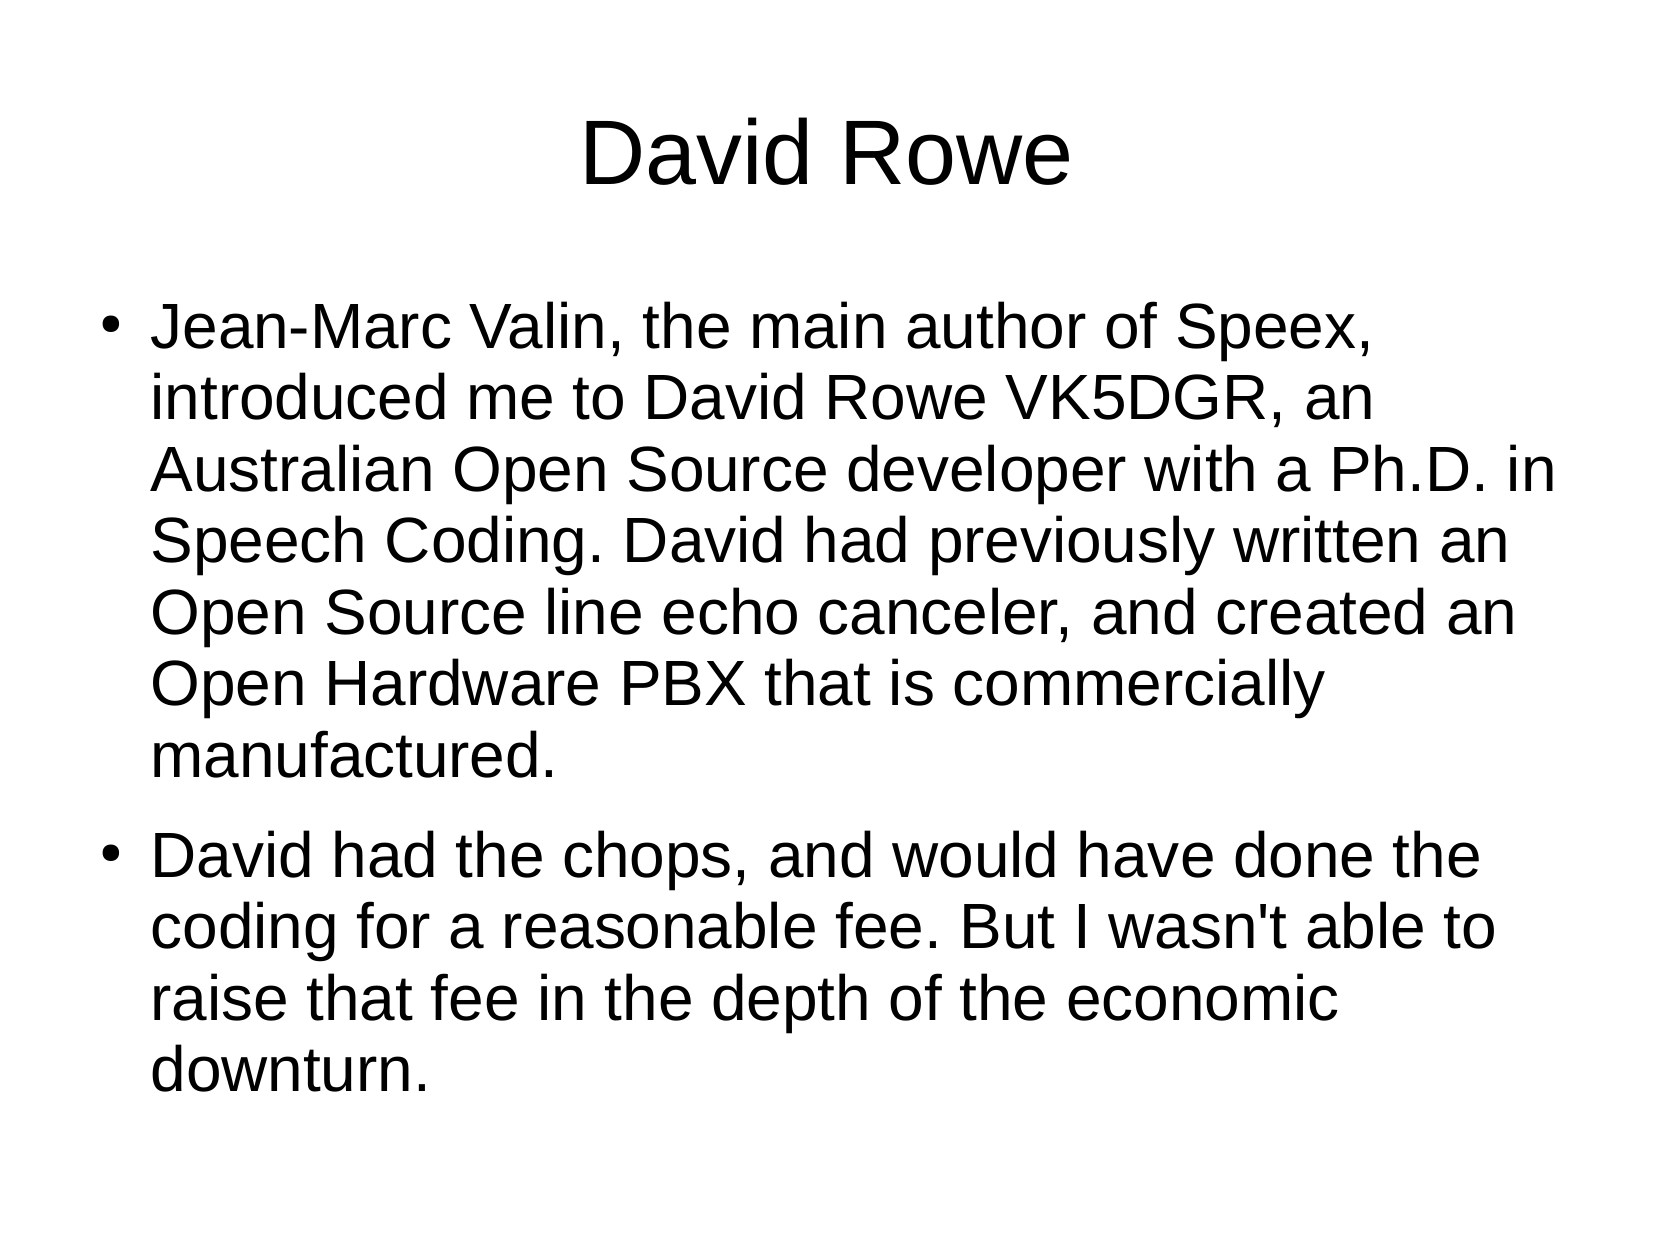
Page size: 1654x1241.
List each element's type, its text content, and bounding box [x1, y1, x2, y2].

title David Rowe [82, 56, 1571, 250]
list Jean-Marc Valin, the main author of Speex, introduced me to David Rowe VK5DGR, an Australian Open Source developer with a Ph.D. in Speech Coding. David had previously written an Open Source line echo canceler, and created an Open Hardware PBX that is commercially manufactured. David had the chops, and would have done the coding for a reasonable fee. But I wasn't able to raise that fee in the depth of the economic downturn. [82, 290, 1571, 1109]
